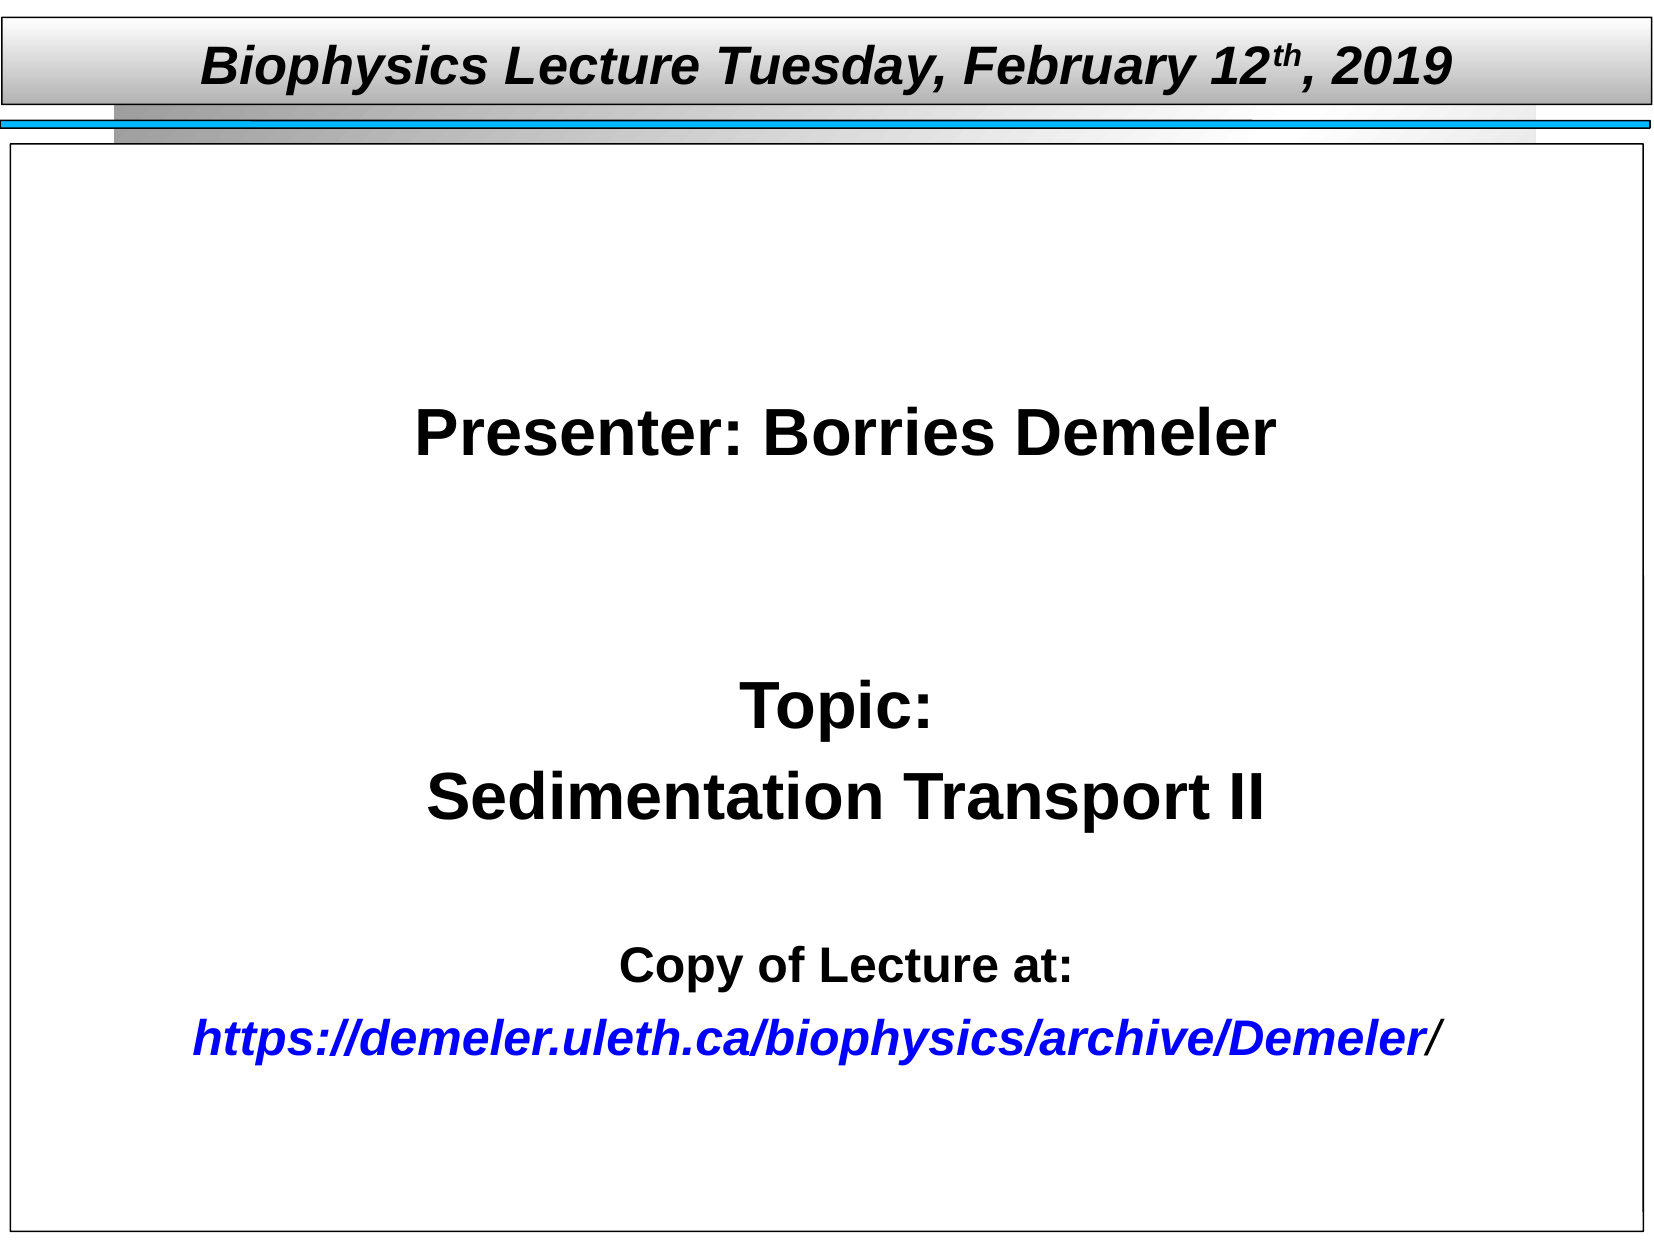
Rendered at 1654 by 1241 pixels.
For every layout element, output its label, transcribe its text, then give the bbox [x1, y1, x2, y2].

text_box https://demeler.uleth.ca/biophysics/archive/Demeler/ [177, 1002, 1477, 1129]
text_box [0, 120, 1651, 129]
text_box Presenter: Borries Demeler Topic: Sedimentation Transport II Copy of Lecture at: [78, 203, 1615, 1088]
text_box Biophysics Lecture Tuesday, February 12th, 2019 [1, 17, 1652, 105]
text_box [10, 143, 1644, 1232]
